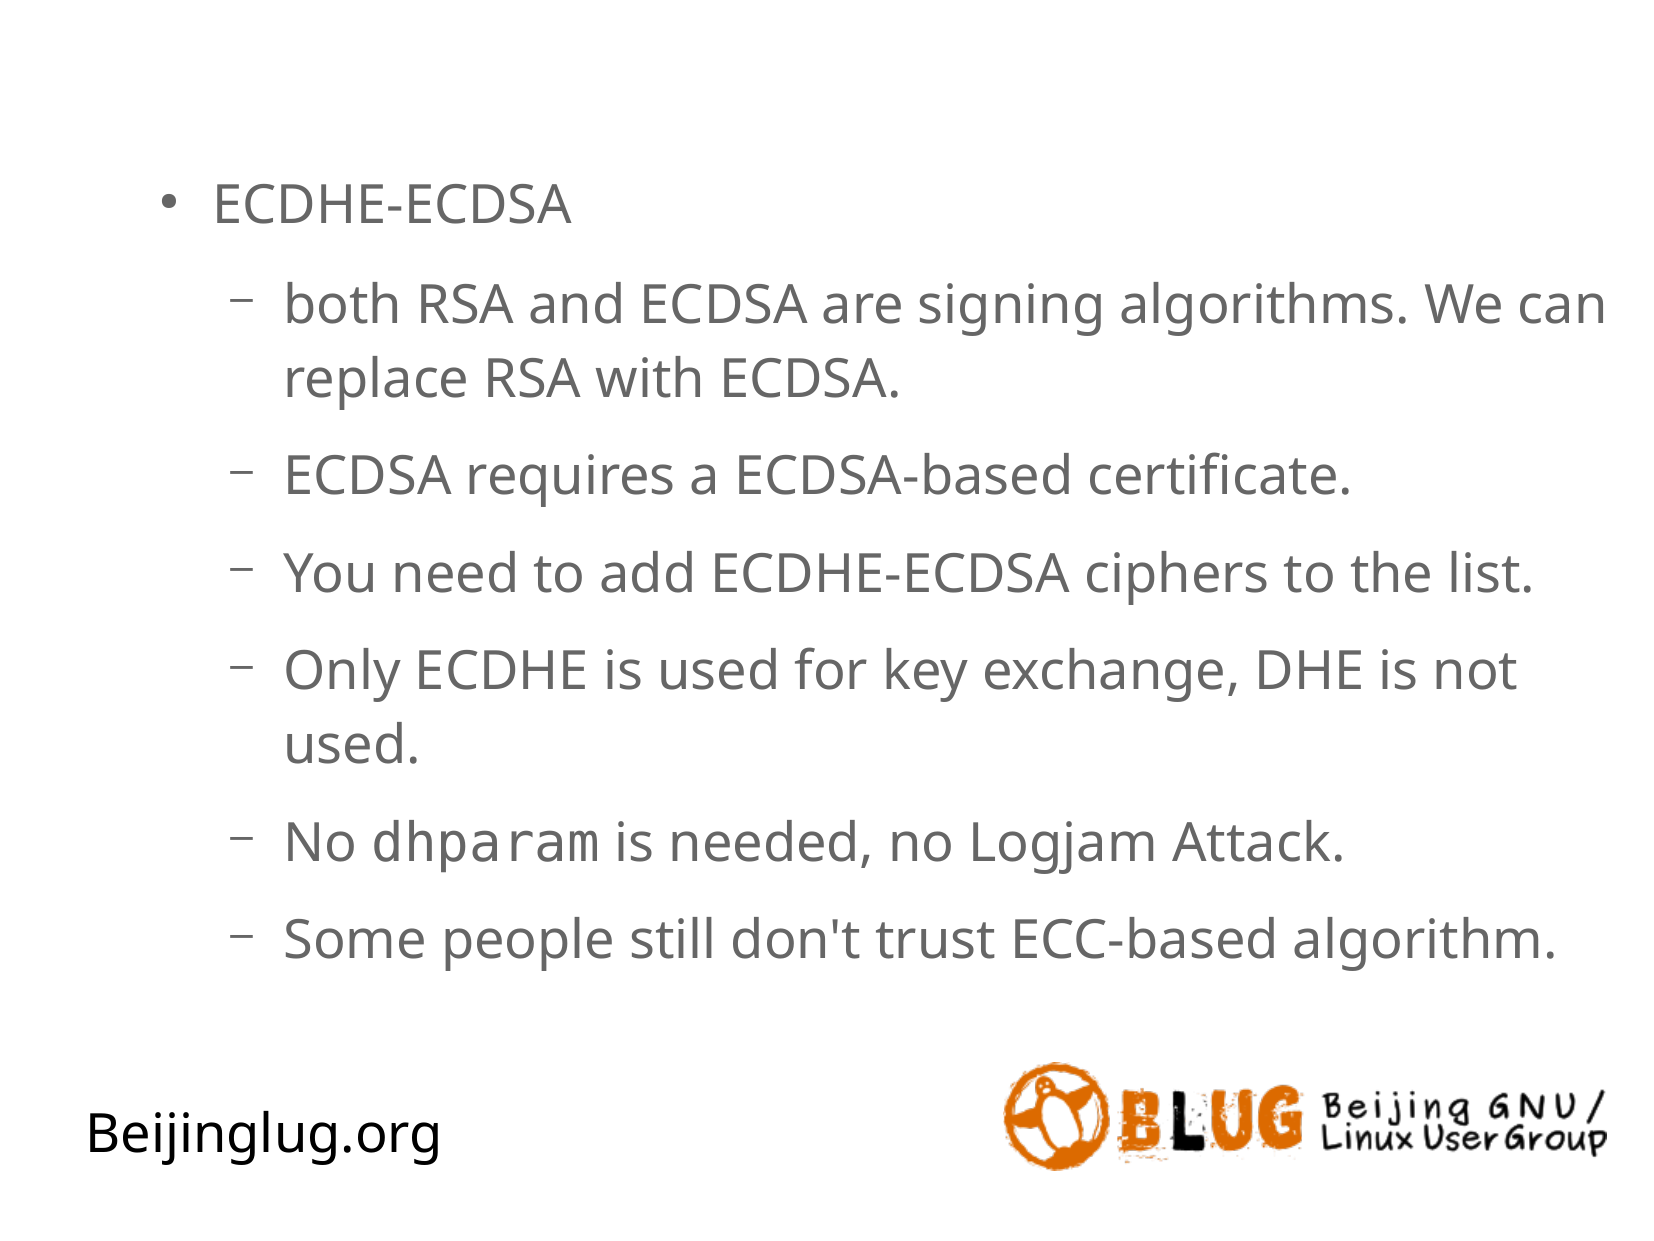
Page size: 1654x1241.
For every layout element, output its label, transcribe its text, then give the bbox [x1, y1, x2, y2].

list ECDHE-ECDSA both RSA and ECDSA are signing algorithms. We can replace RSA with ECDSA. ECDSA requires a ECDSA-based certificate. You need to add ECDHE-ECDSA ciphers to the list. Only ECDHE is used for key exchange, DHE is not used. No dhparam is needed, no Logjam Attack. Some people still don't trust ECC-based algorithm. [141, 165, 1615, 1107]
picture [1003, 1107, 1607, 1171]
